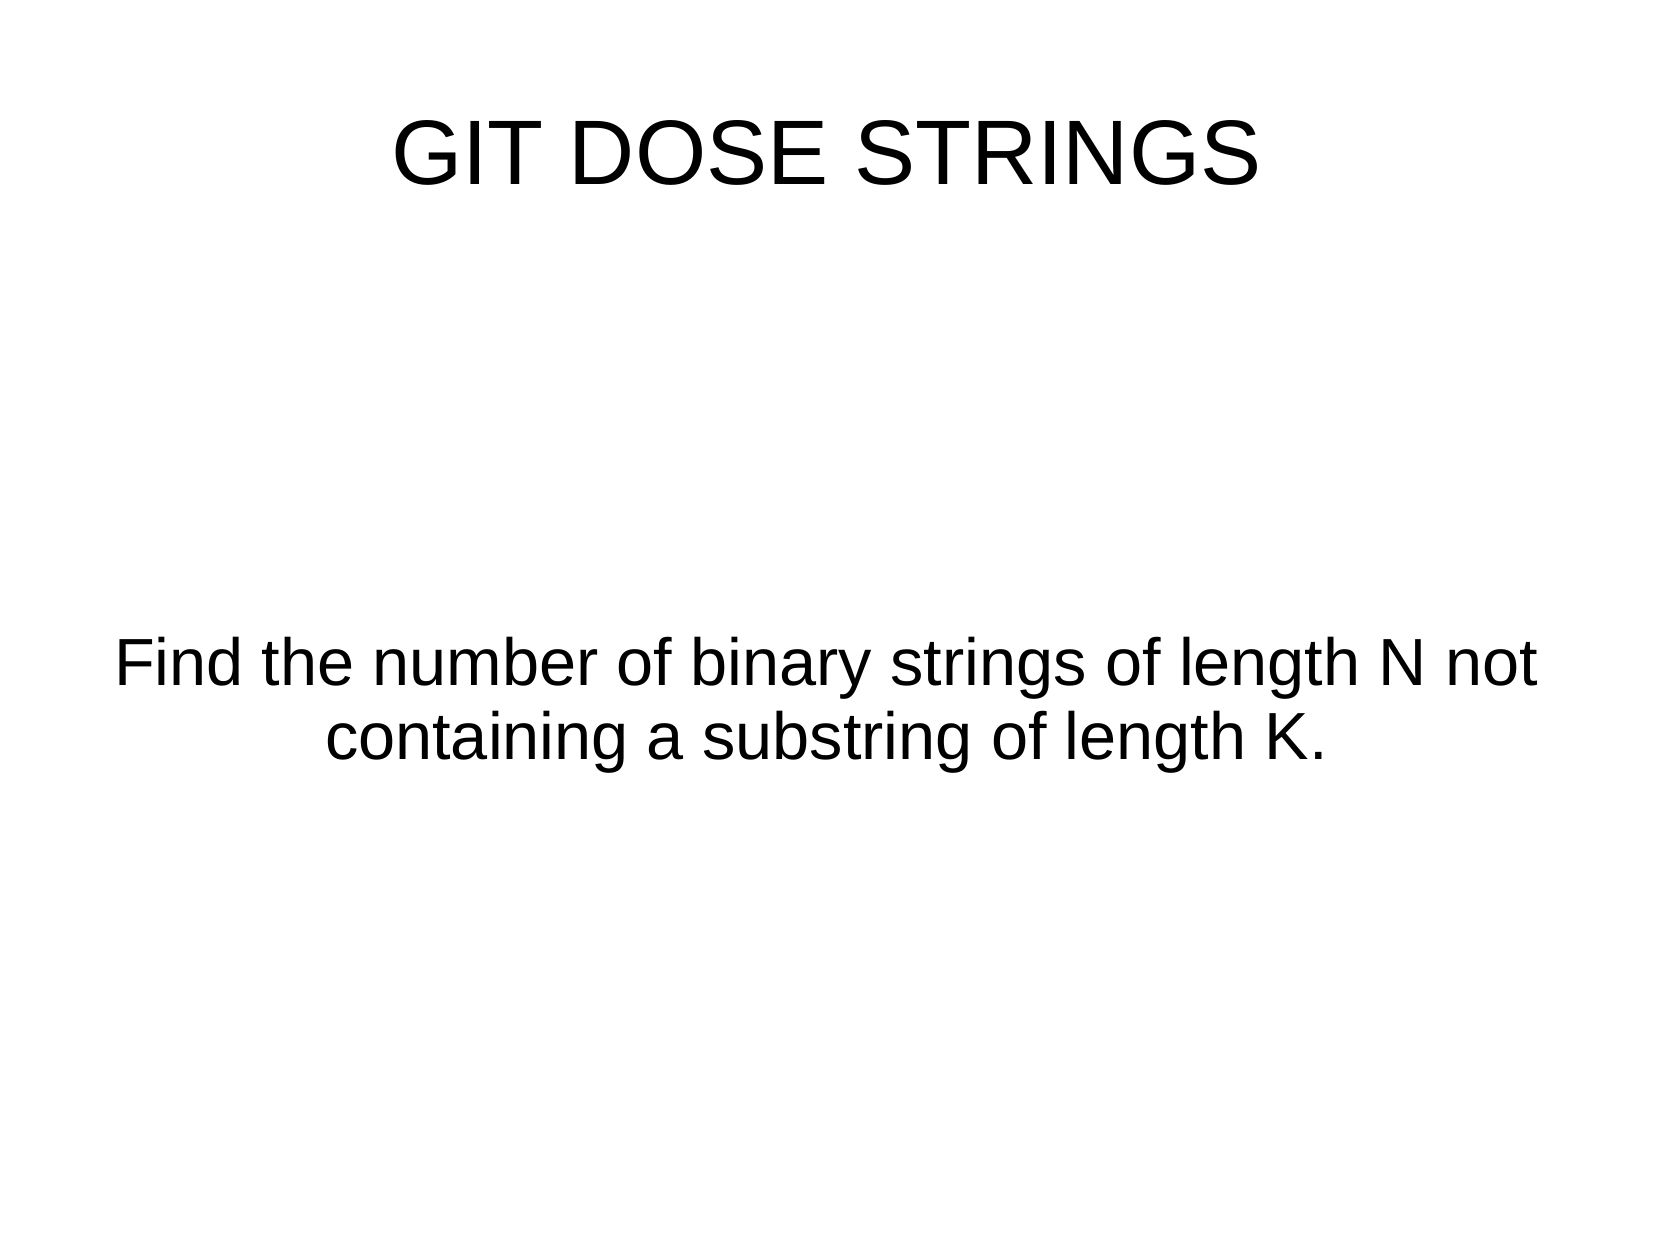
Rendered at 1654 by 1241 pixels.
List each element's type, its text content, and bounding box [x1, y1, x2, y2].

title GIT DOSE STRINGS [82, 56, 1571, 250]
subtitle Find the number of binary strings of length N not containing a substring of length K. [82, 297, 1571, 1102]
